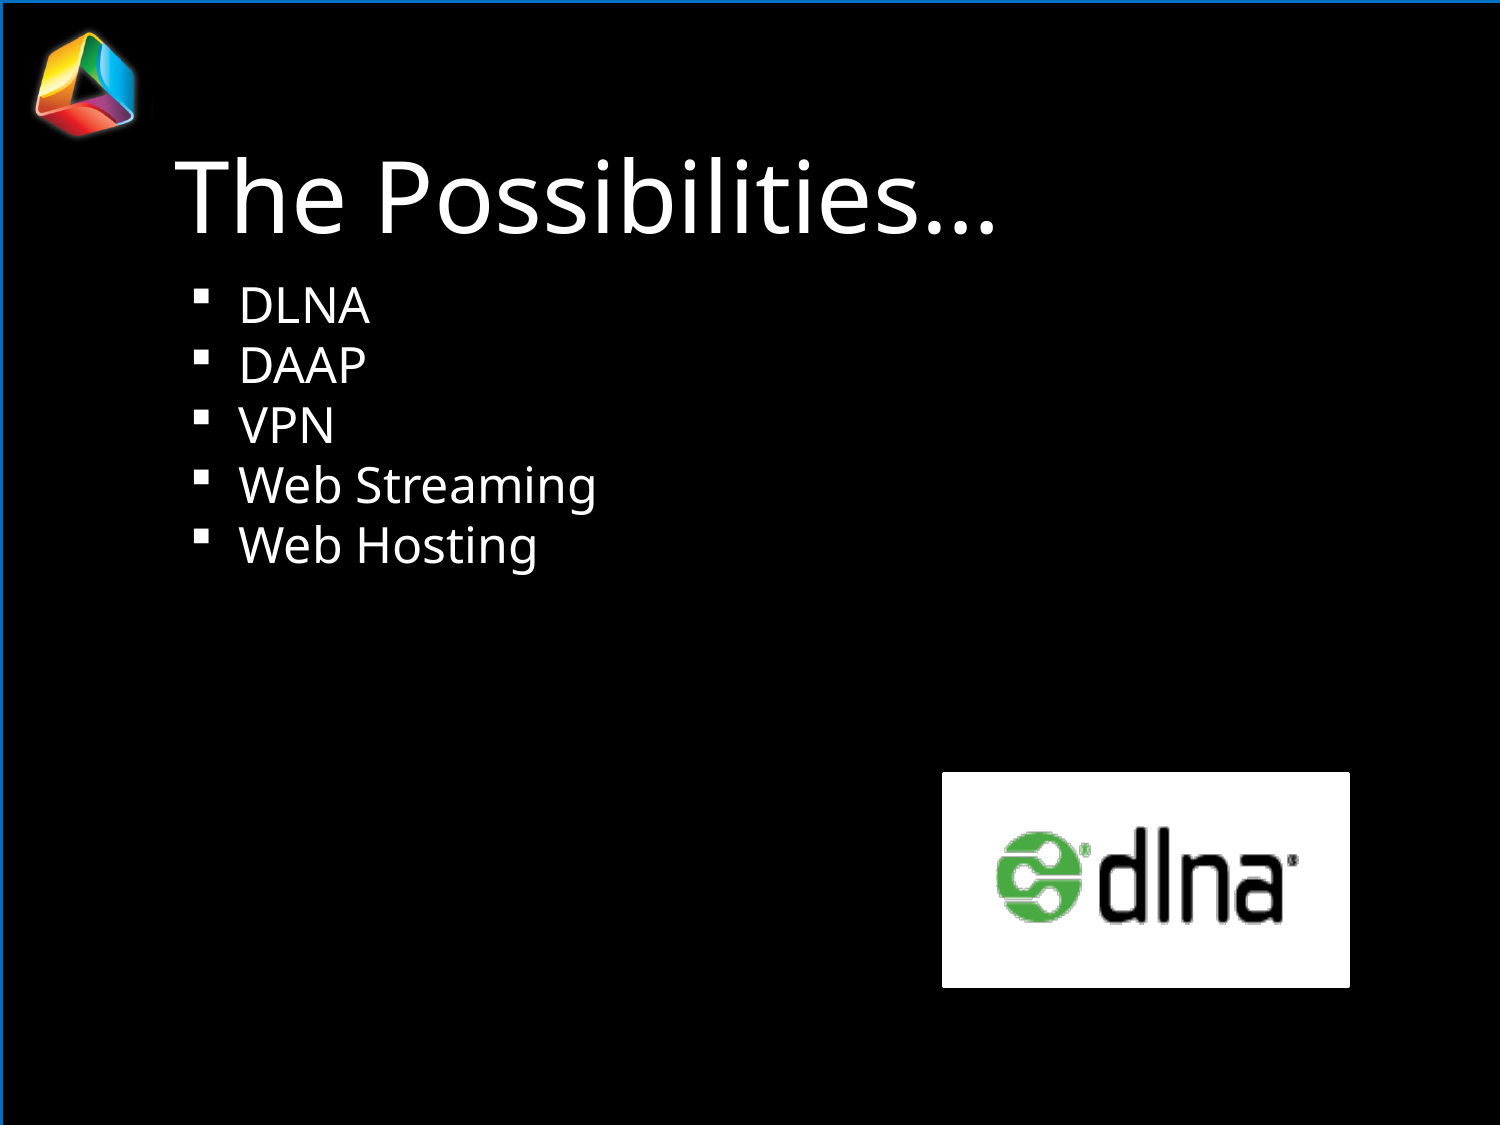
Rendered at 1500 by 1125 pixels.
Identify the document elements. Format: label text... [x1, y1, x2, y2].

picture [996, 826, 1299, 925]
text_box [0, 0, 1500, 1125]
picture [9, 26, 153, 158]
text_box DLNA DAAP VPN Web Streaming Web Hosting [175, 265, 955, 581]
text_box The Possibilities… [159, 125, 1379, 261]
